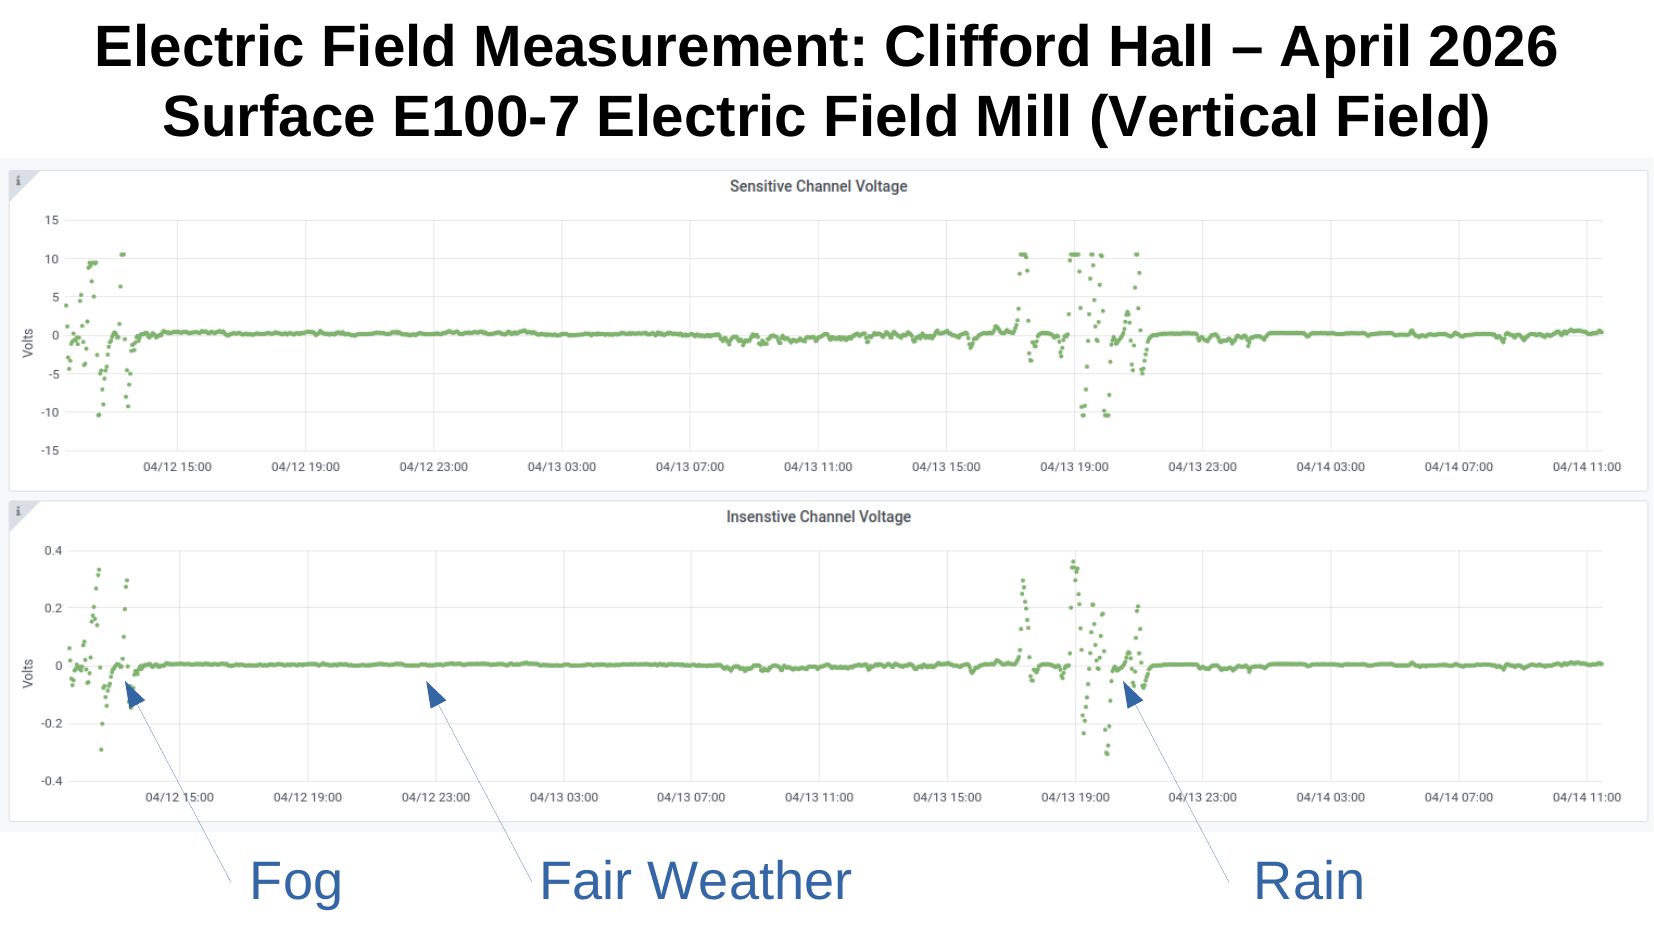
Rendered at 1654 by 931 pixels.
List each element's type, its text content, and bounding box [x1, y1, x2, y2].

picture [0, 158, 1654, 832]
title Electric Field Measurement: Clifford Hall – April 2026 Surface E100-7 Electric Field Mill (Vertical Field) [0, 5, 1654, 151]
text_box Rain [1203, 837, 1388, 918]
text_box Fog [199, 837, 372, 918]
text_box Fair Weather [489, 837, 938, 918]
